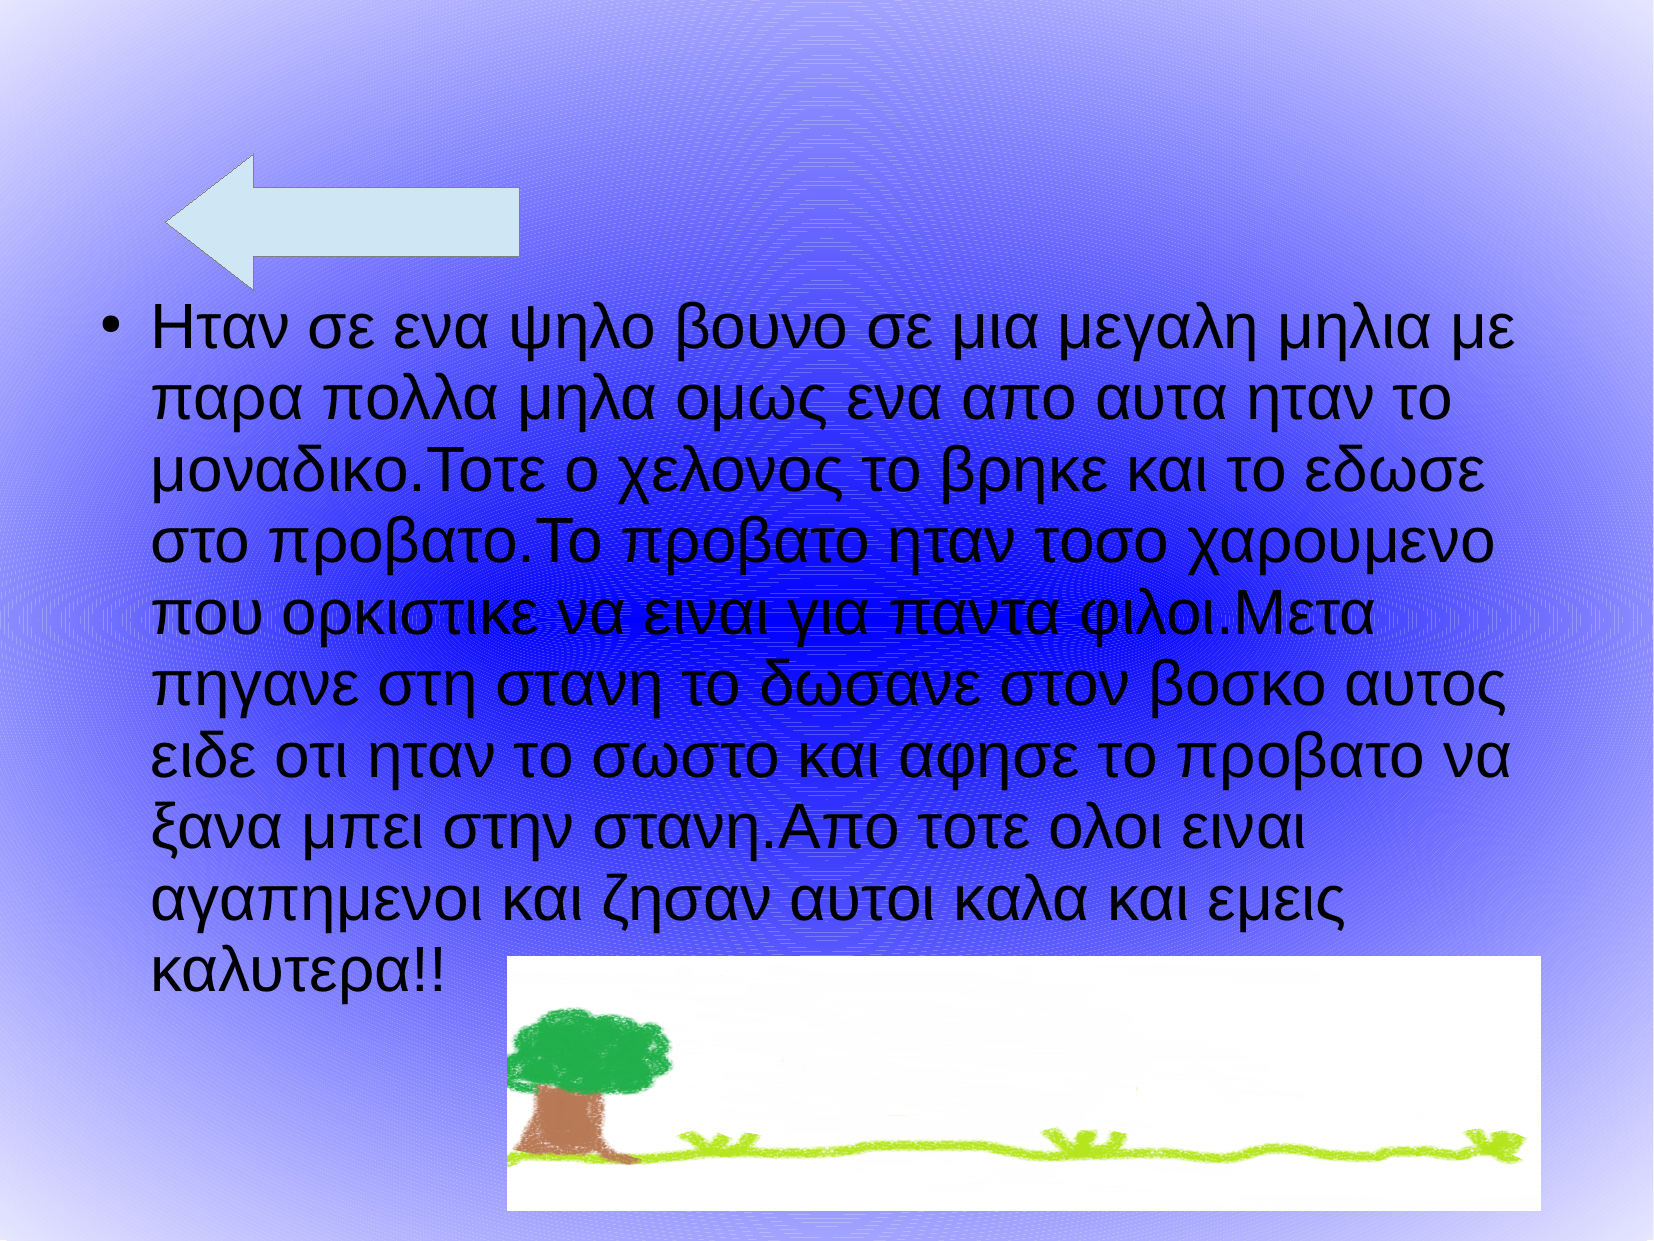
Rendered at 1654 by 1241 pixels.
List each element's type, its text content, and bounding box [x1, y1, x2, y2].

text_box [165, 153, 520, 291]
picture [507, 956, 1541, 1211]
list Ηταν σε ενα ψηλο βουνο σε μια μεγαλη μηλια με παρα πολλα μηλα ομως ενα απο αυτα ηταν το μοναδικο.Τοτε ο χελονος το βρηκε και το εδωσε στο προβατο.Το προβατο ηταν τοσο χαρουμενο που ορκιστικε να ειναι για παντα φιλοι.Μετα πηγανε στη στανη το δωσανε στον βοσκο αυτος ειδε οτι ηταν το σωστο και αφησε το προβατο να ξανα μπει στην στανη.Απο τοτε ολοι ειναι αγαπημενοι και ζησαν αυτοι καλα και εμεις καλυτερα!! [82, 290, 1538, 1010]
